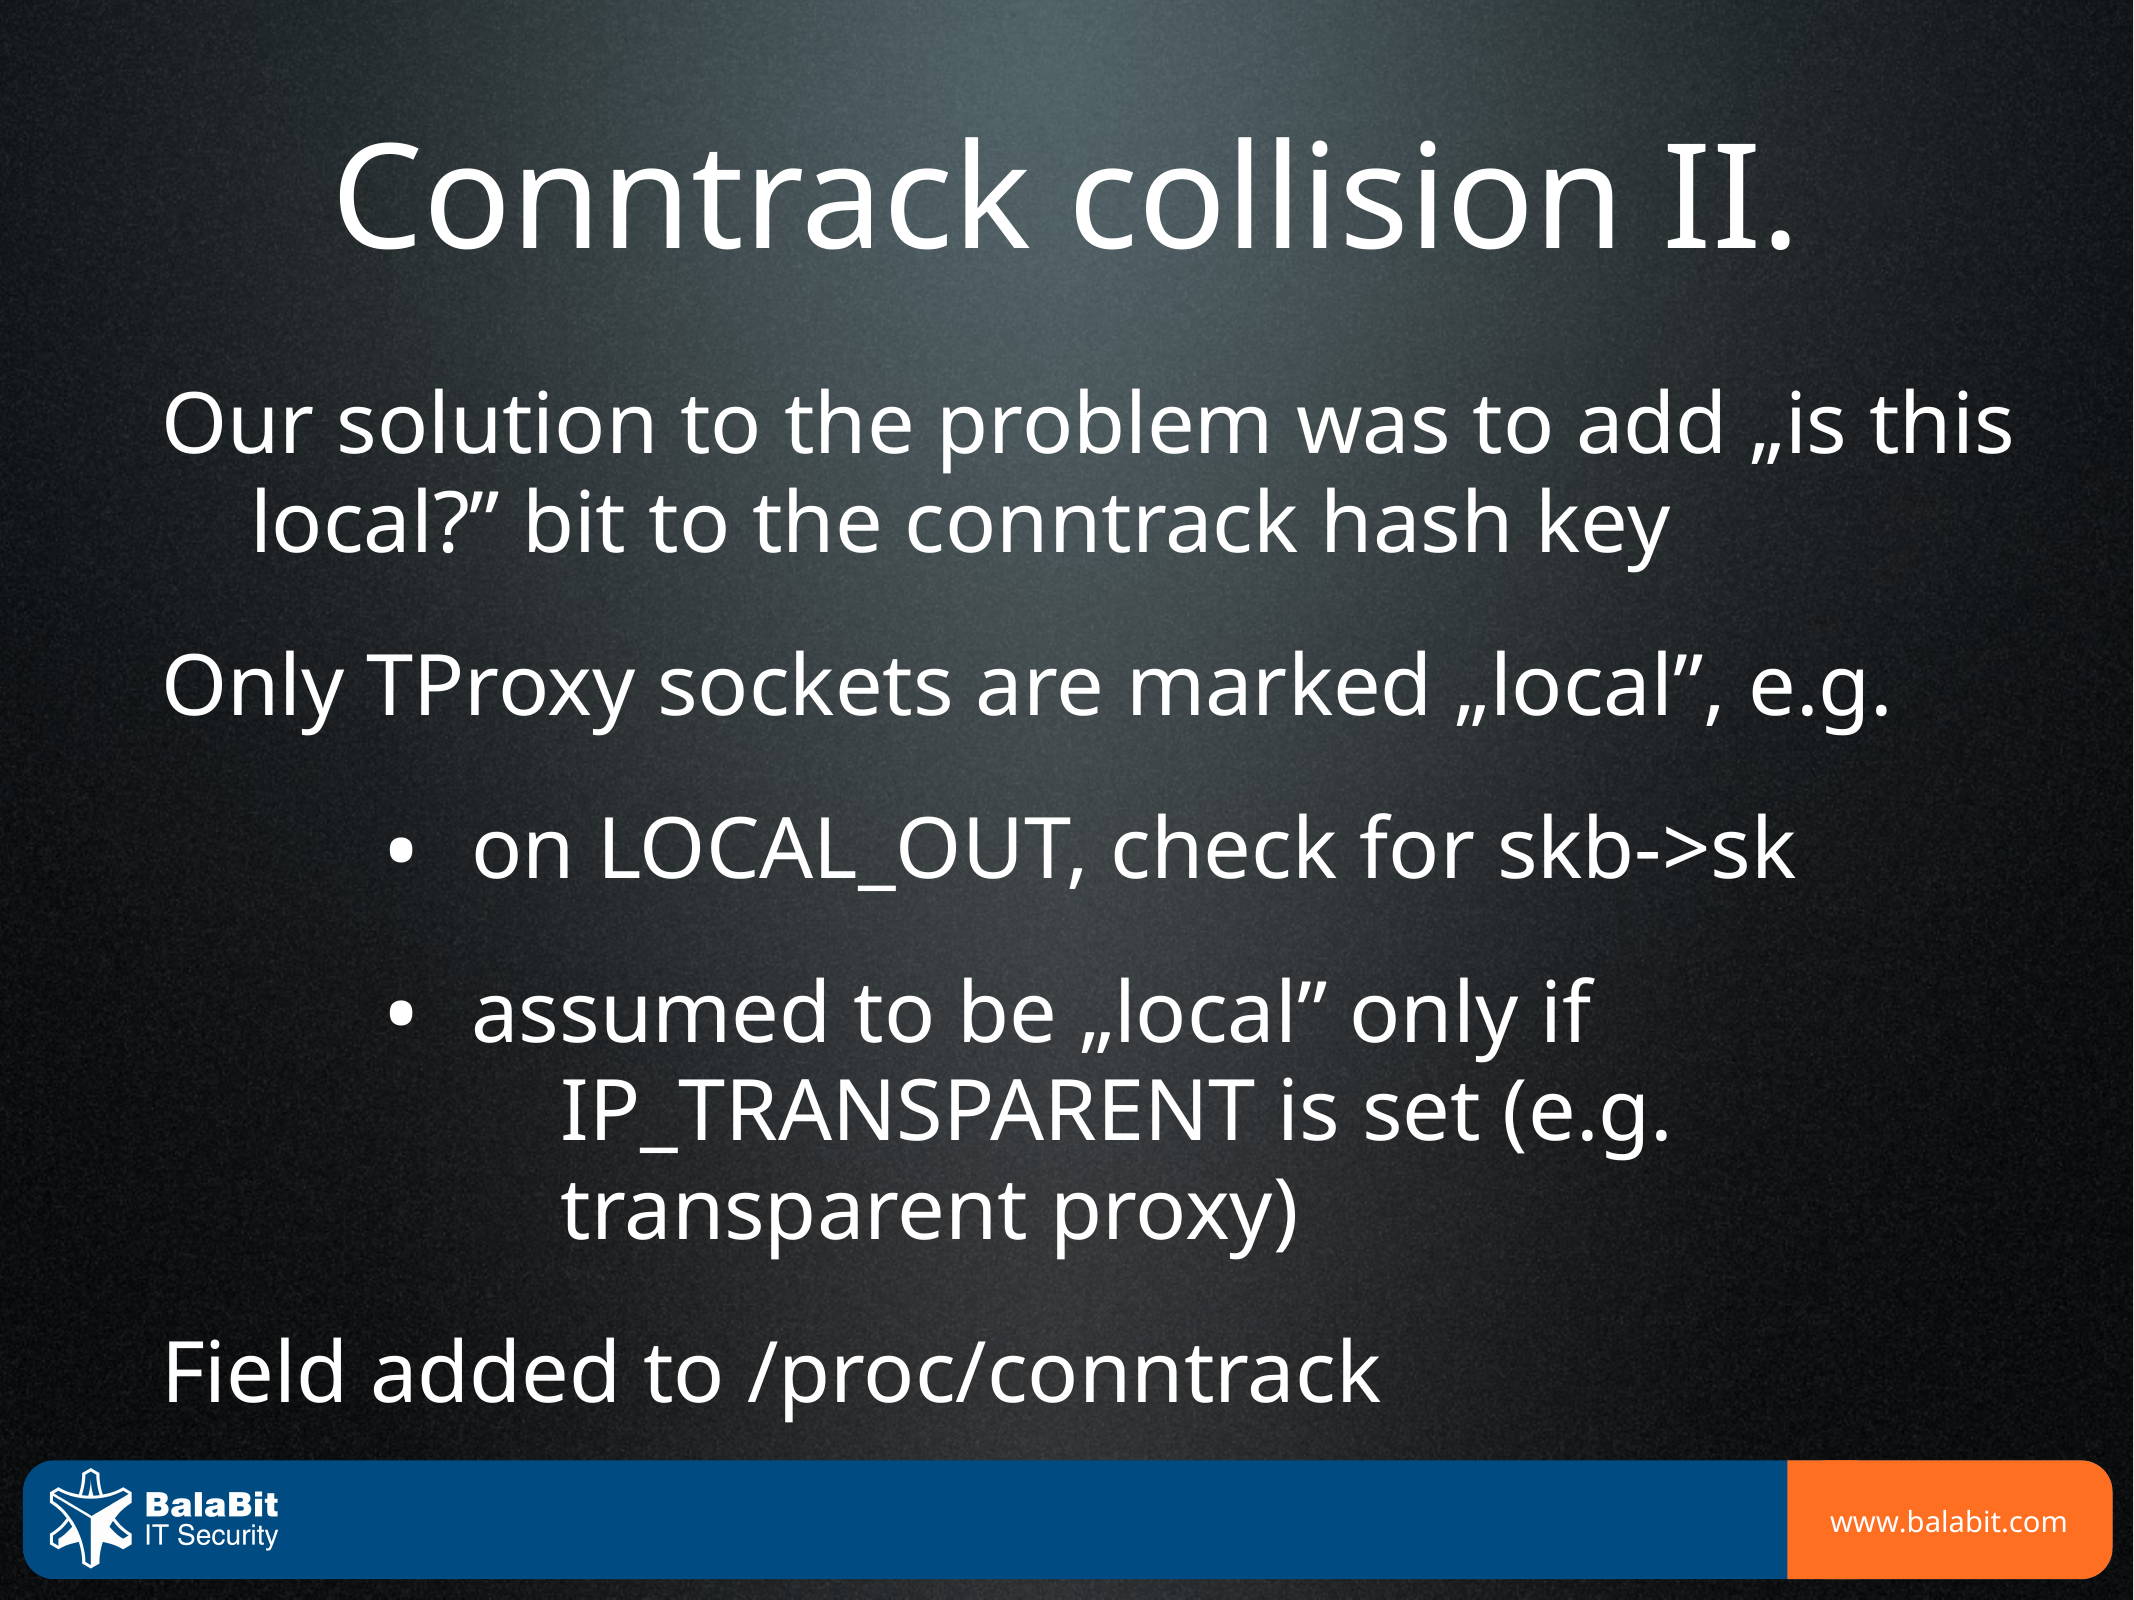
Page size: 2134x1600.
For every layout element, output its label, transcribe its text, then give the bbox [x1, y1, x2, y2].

picture [0, 0, 2134, 1600]
title Conntrack collision II. [106, 34, 2027, 360]
list Our solution to the problem was to add „is this local?” bit to the conntrack hash key Only TProxy sockets are marked „local”, e.g. on LOCAL_OUT, check for skb->sk assumed to be „local” only if IP_TRANSPARENT is set (e.g. transparent proxy) Field added to /proc/conntrack [106, 374, 2027, 1431]
